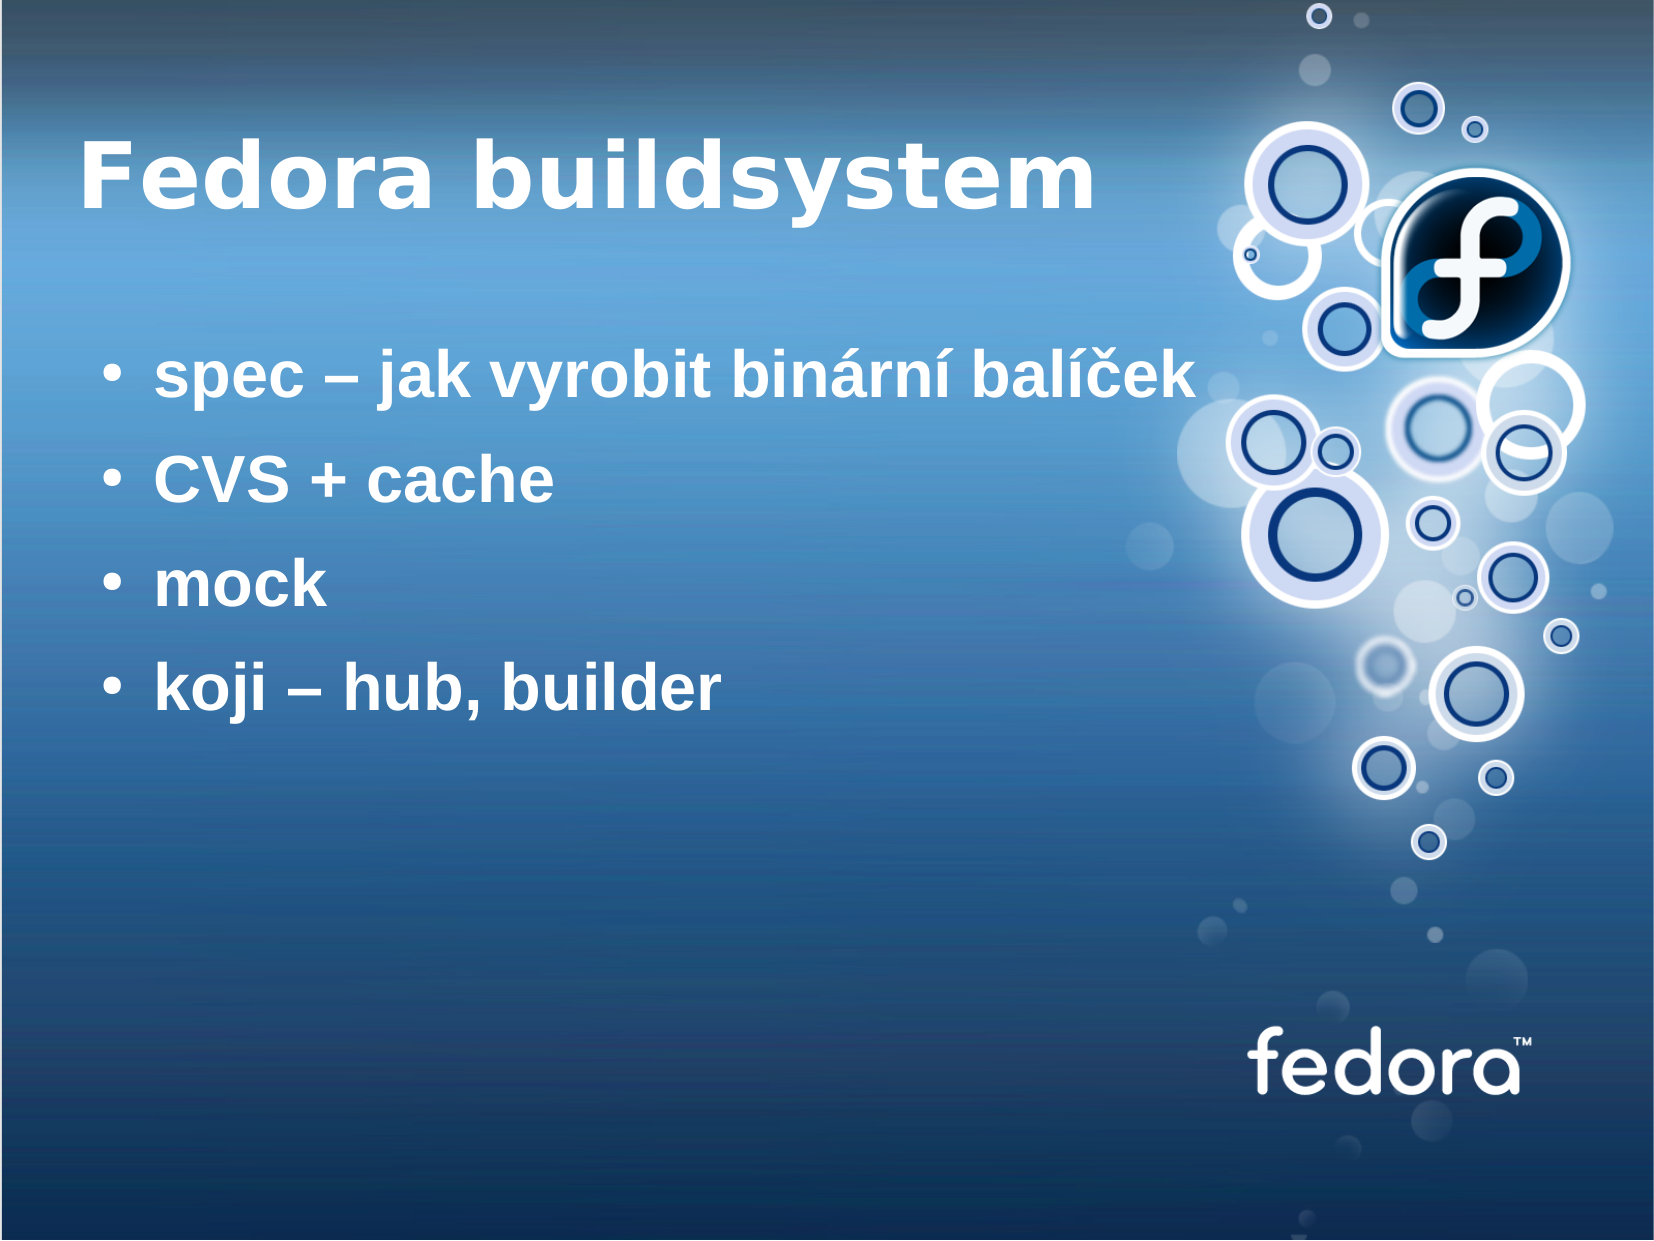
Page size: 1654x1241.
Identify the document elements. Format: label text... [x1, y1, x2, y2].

title Fedora buildsystem [76, 80, 1565, 273]
picture [1, 0, 1654, 1240]
list spec – jak vyrobit binární balíček CVS + cache mock koji – hub, builder [82, 337, 1388, 1142]
